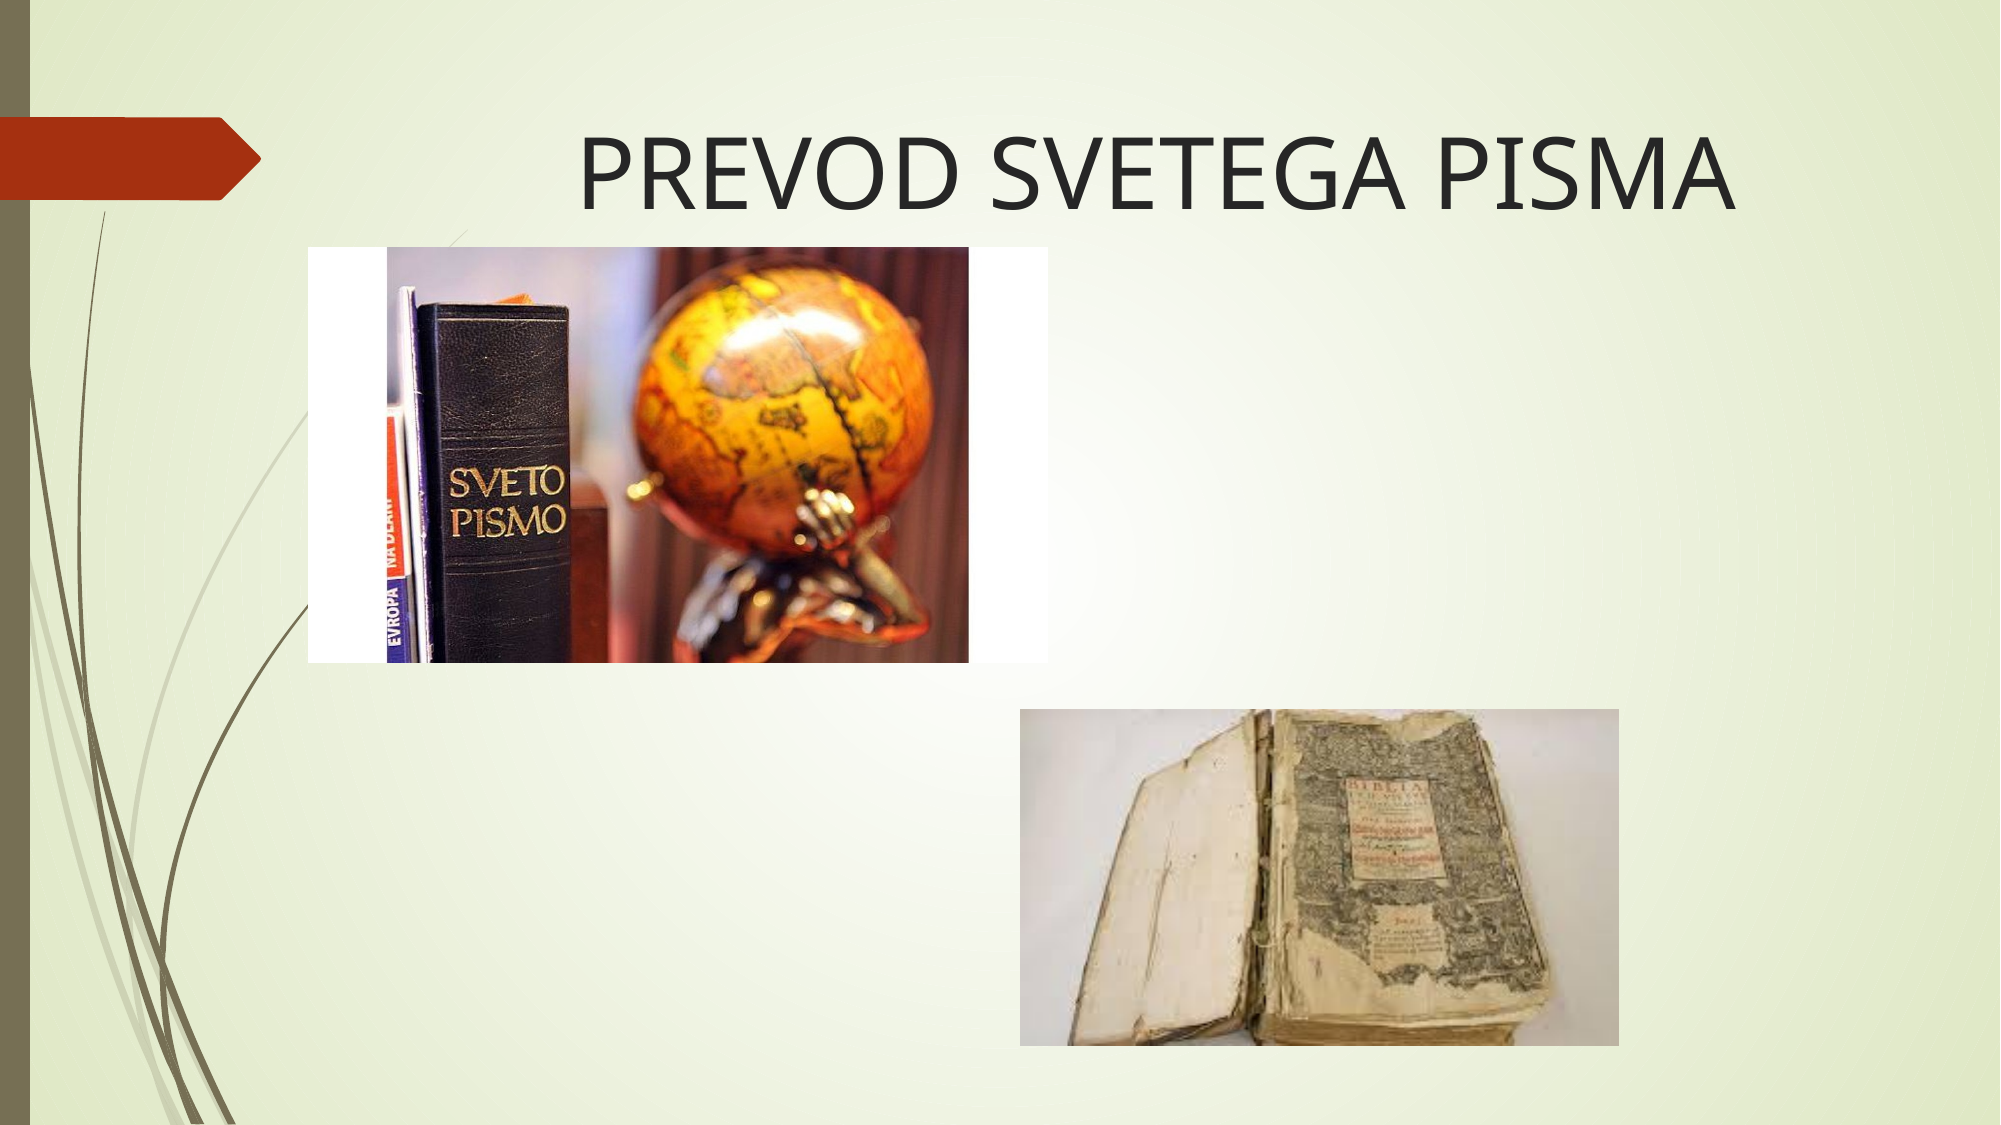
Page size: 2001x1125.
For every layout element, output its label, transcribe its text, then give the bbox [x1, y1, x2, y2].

picture [308, 247, 1048, 663]
picture [1020, 709, 1619, 1046]
title PREVOD SVETEGA PISMA [425, 102, 1888, 313]
